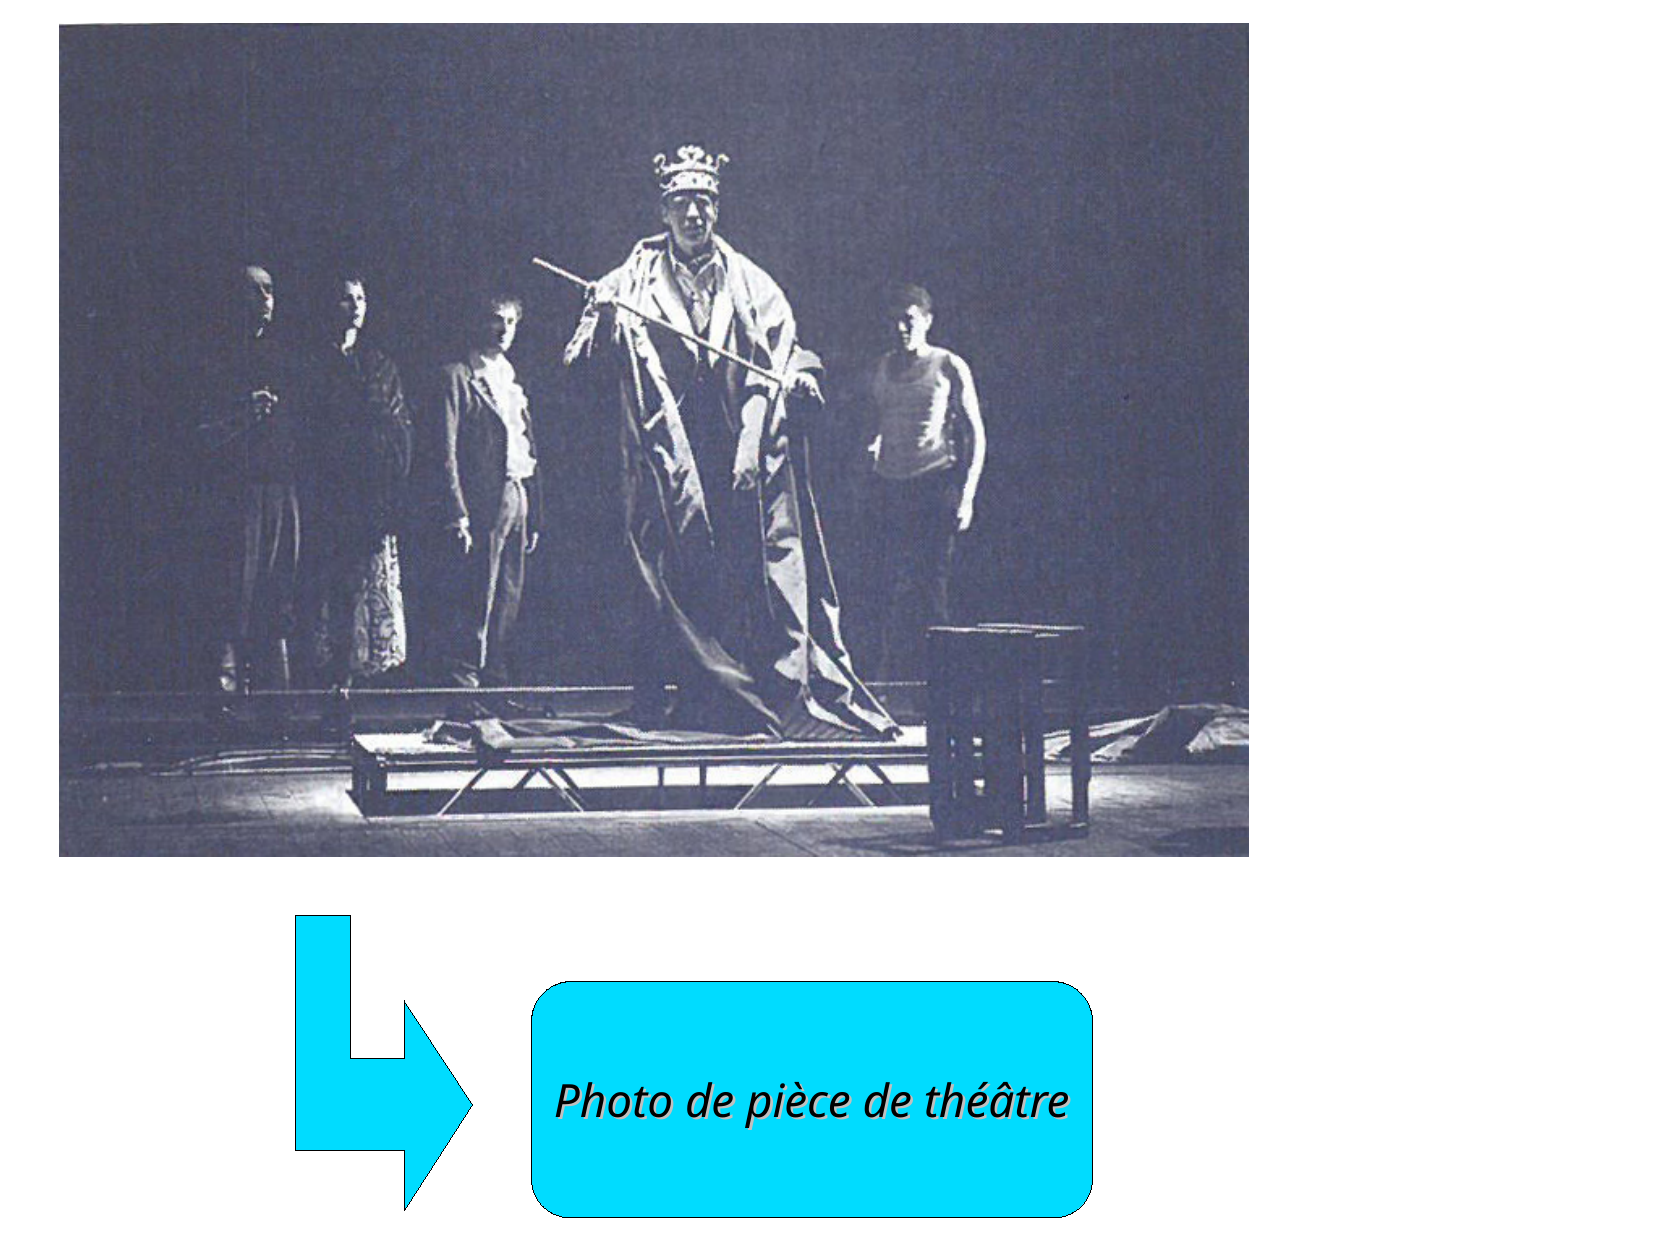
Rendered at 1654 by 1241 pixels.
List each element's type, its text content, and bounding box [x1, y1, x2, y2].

text_box [295, 915, 473, 1211]
text_box Photo de pièce de théâtre [531, 981, 1093, 1218]
picture [59, 23, 1249, 857]
